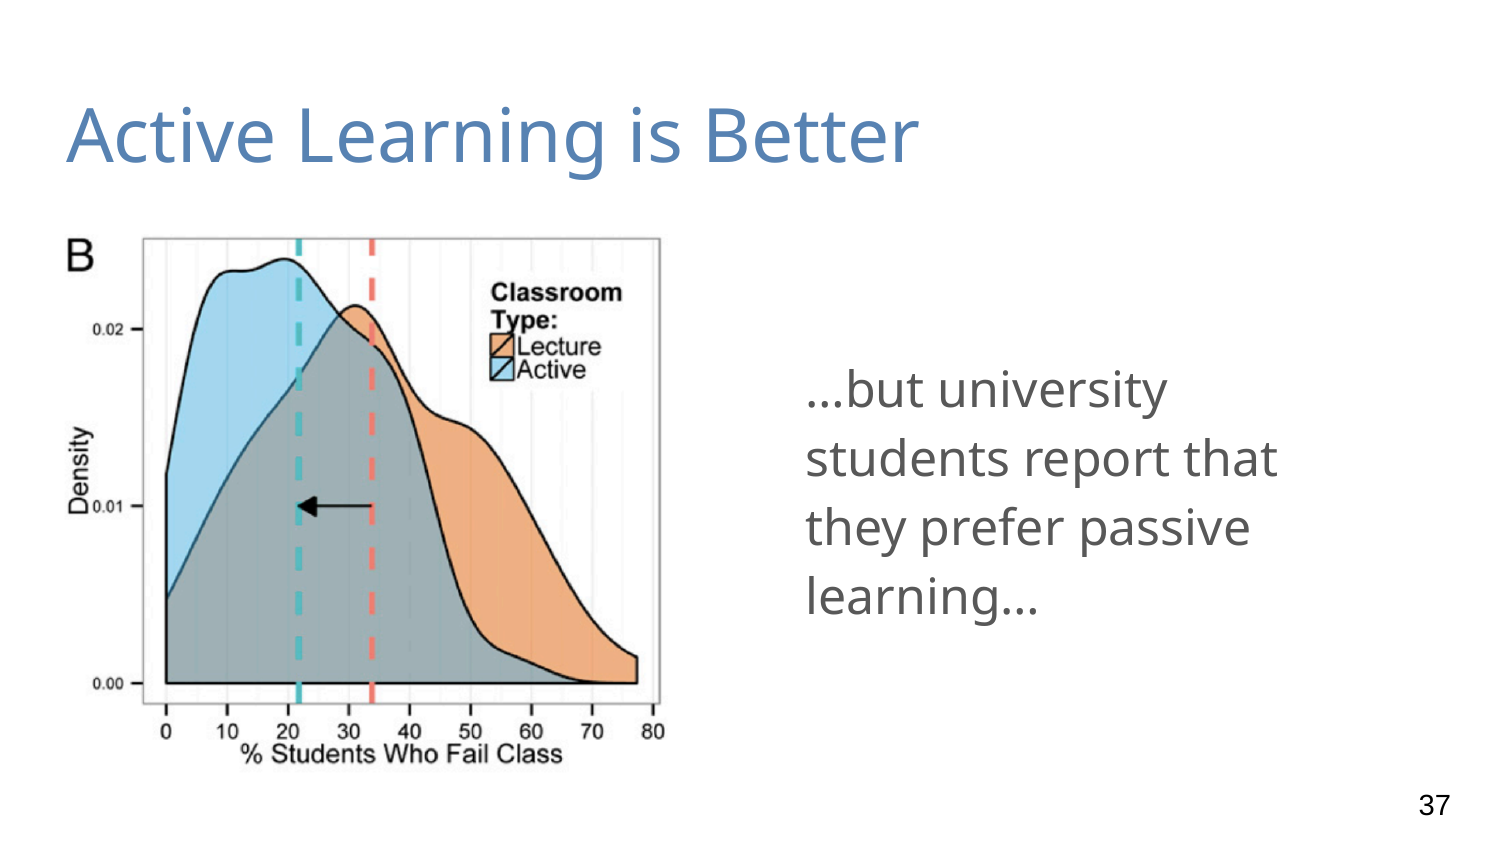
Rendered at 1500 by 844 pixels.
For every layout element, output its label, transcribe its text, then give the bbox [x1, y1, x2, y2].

picture [51, 197, 699, 803]
title Active Learning is Better [51, 72, 1449, 189]
text_box …but university students report that they prefer passive learning… [790, 333, 1367, 579]
